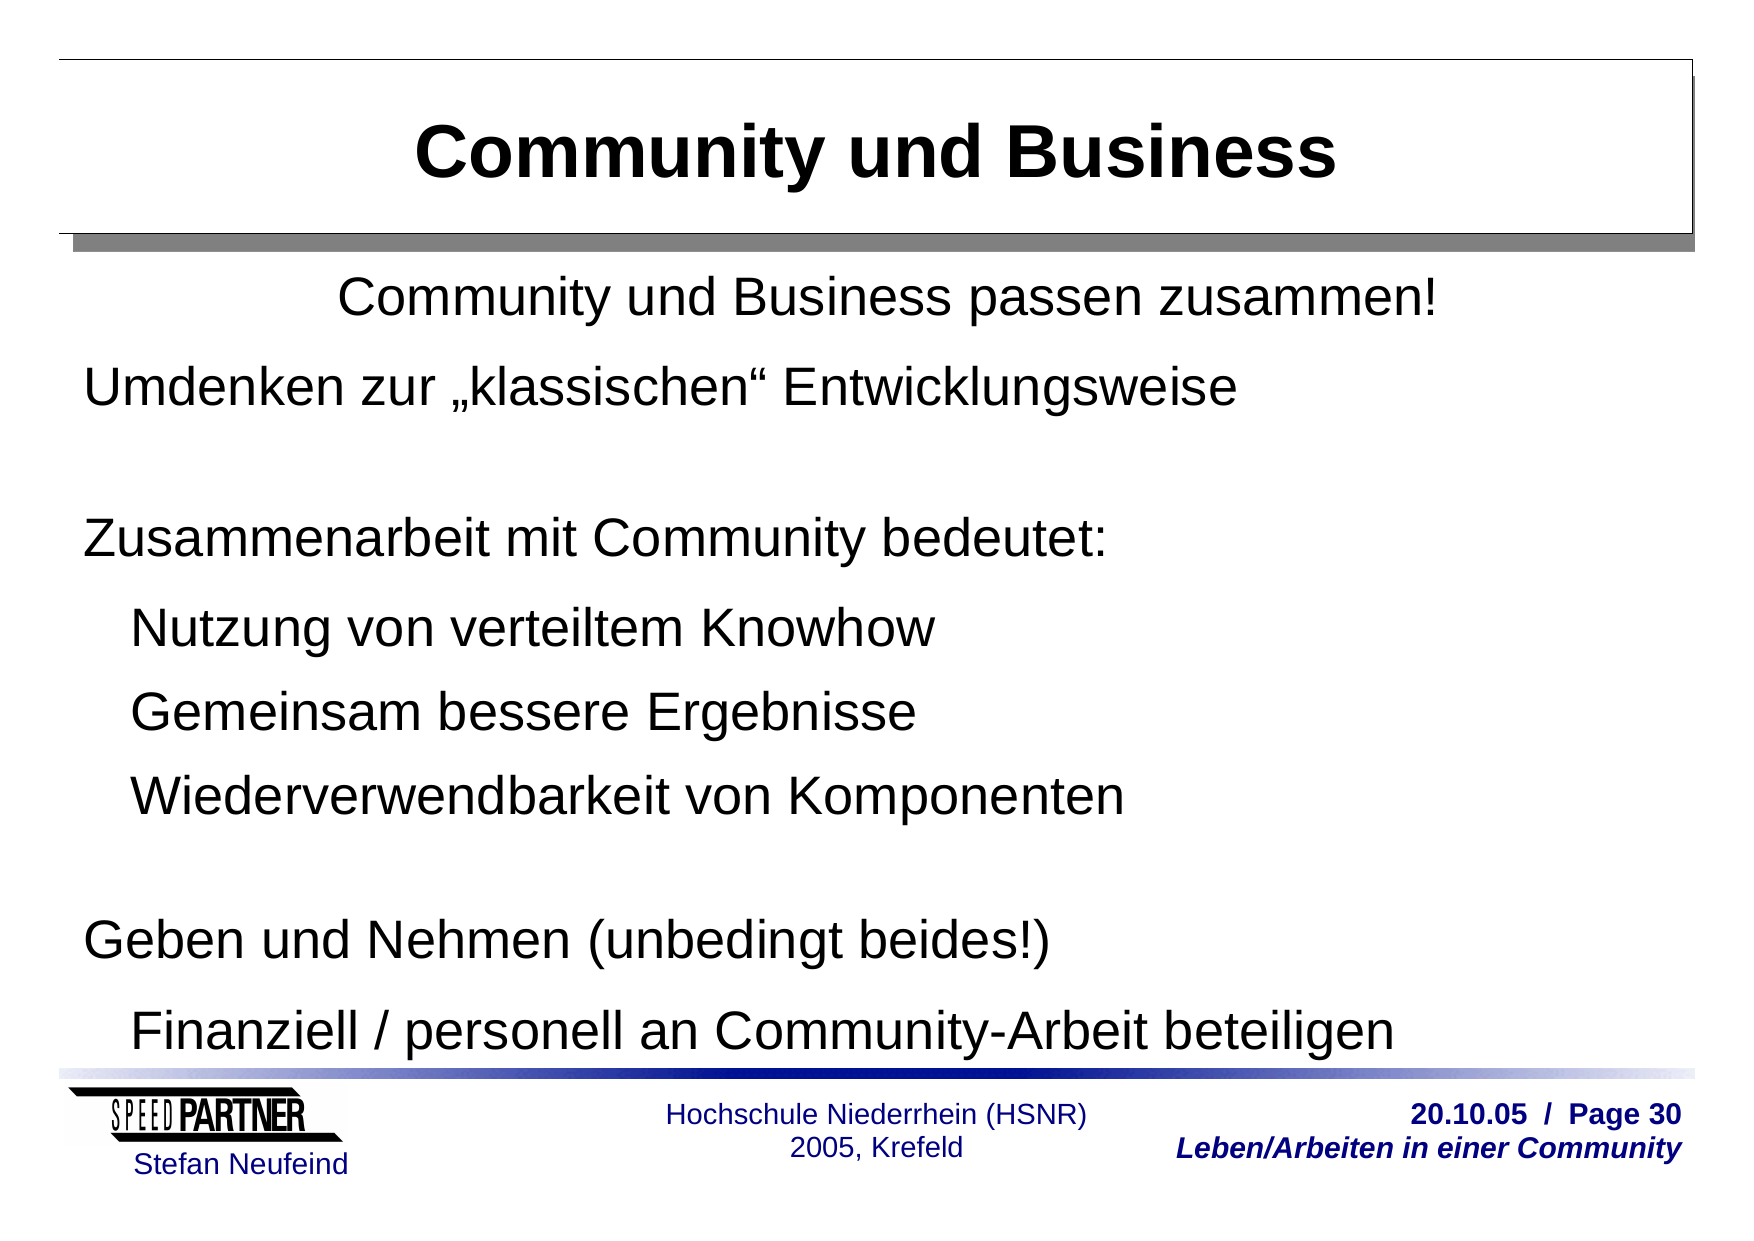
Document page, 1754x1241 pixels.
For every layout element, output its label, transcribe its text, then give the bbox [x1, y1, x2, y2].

title Community und Business [59, 59, 1695, 244]
list Community und Business passen zusammen! Umdenken zur „klassischen“ Entwicklungsweise Zusammenarbeit mit Community bedeutet: Nutzung von verteiltem Knowhow Gemeinsam bessere Ergebnisse Wiederverwendbarkeit von Komponenten Geben und Nehmen (unbedingt beides!) Finanziell / personell an Community-Arbeit beteiligen [71, 266, 1695, 1061]
picture [59, 1068, 1695, 1079]
picture [64, 1082, 348, 1146]
